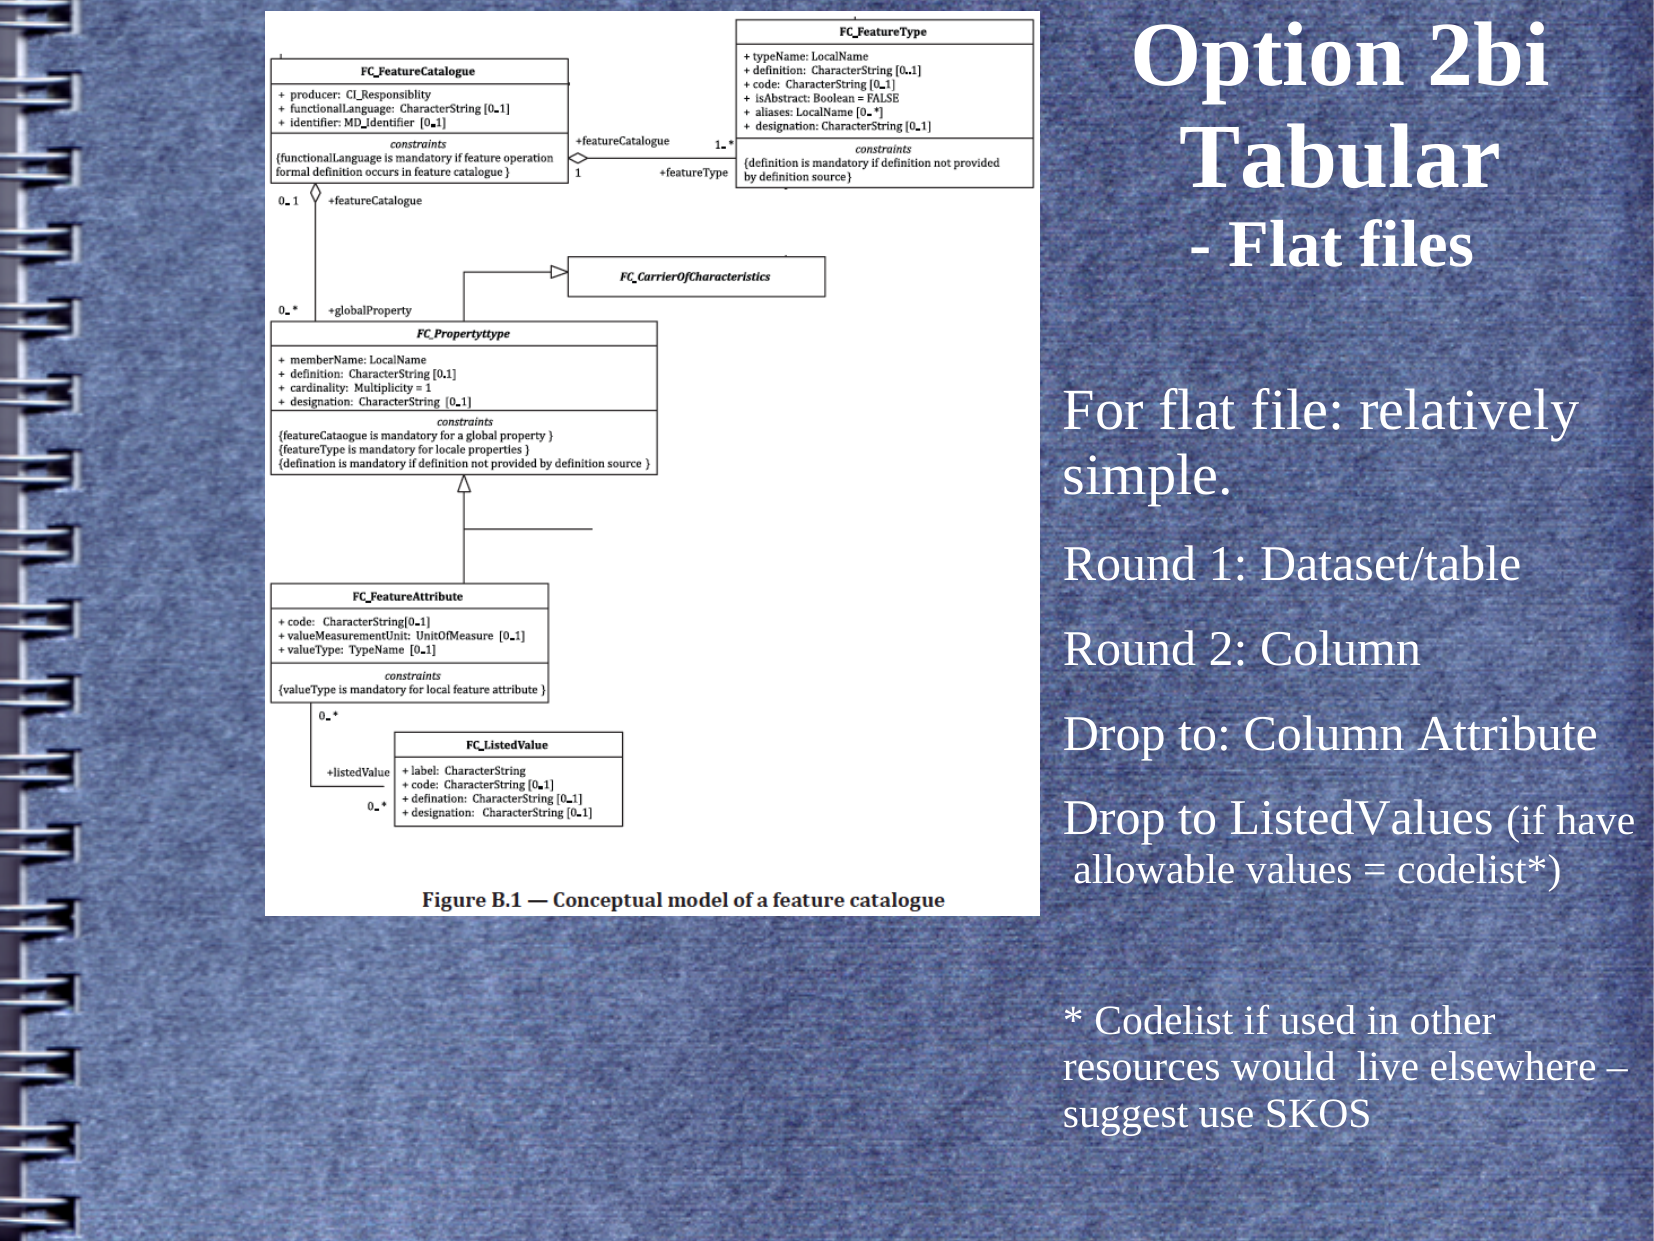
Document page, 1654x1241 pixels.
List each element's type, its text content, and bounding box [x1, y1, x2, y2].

title Option 2bi Tabular - Flat files [1015, 0, 1654, 308]
picture [0, 0, 1654, 1241]
list For flat file: relatively simple. Round 1: Dataset/table Round 2: Column Drop to: Column Attribute Drop to ListedValues (if have allowable values = codelist*) * Codelist if used in other resources would live elsewhere – suggest use SKOS [1062, 283, 1642, 1205]
